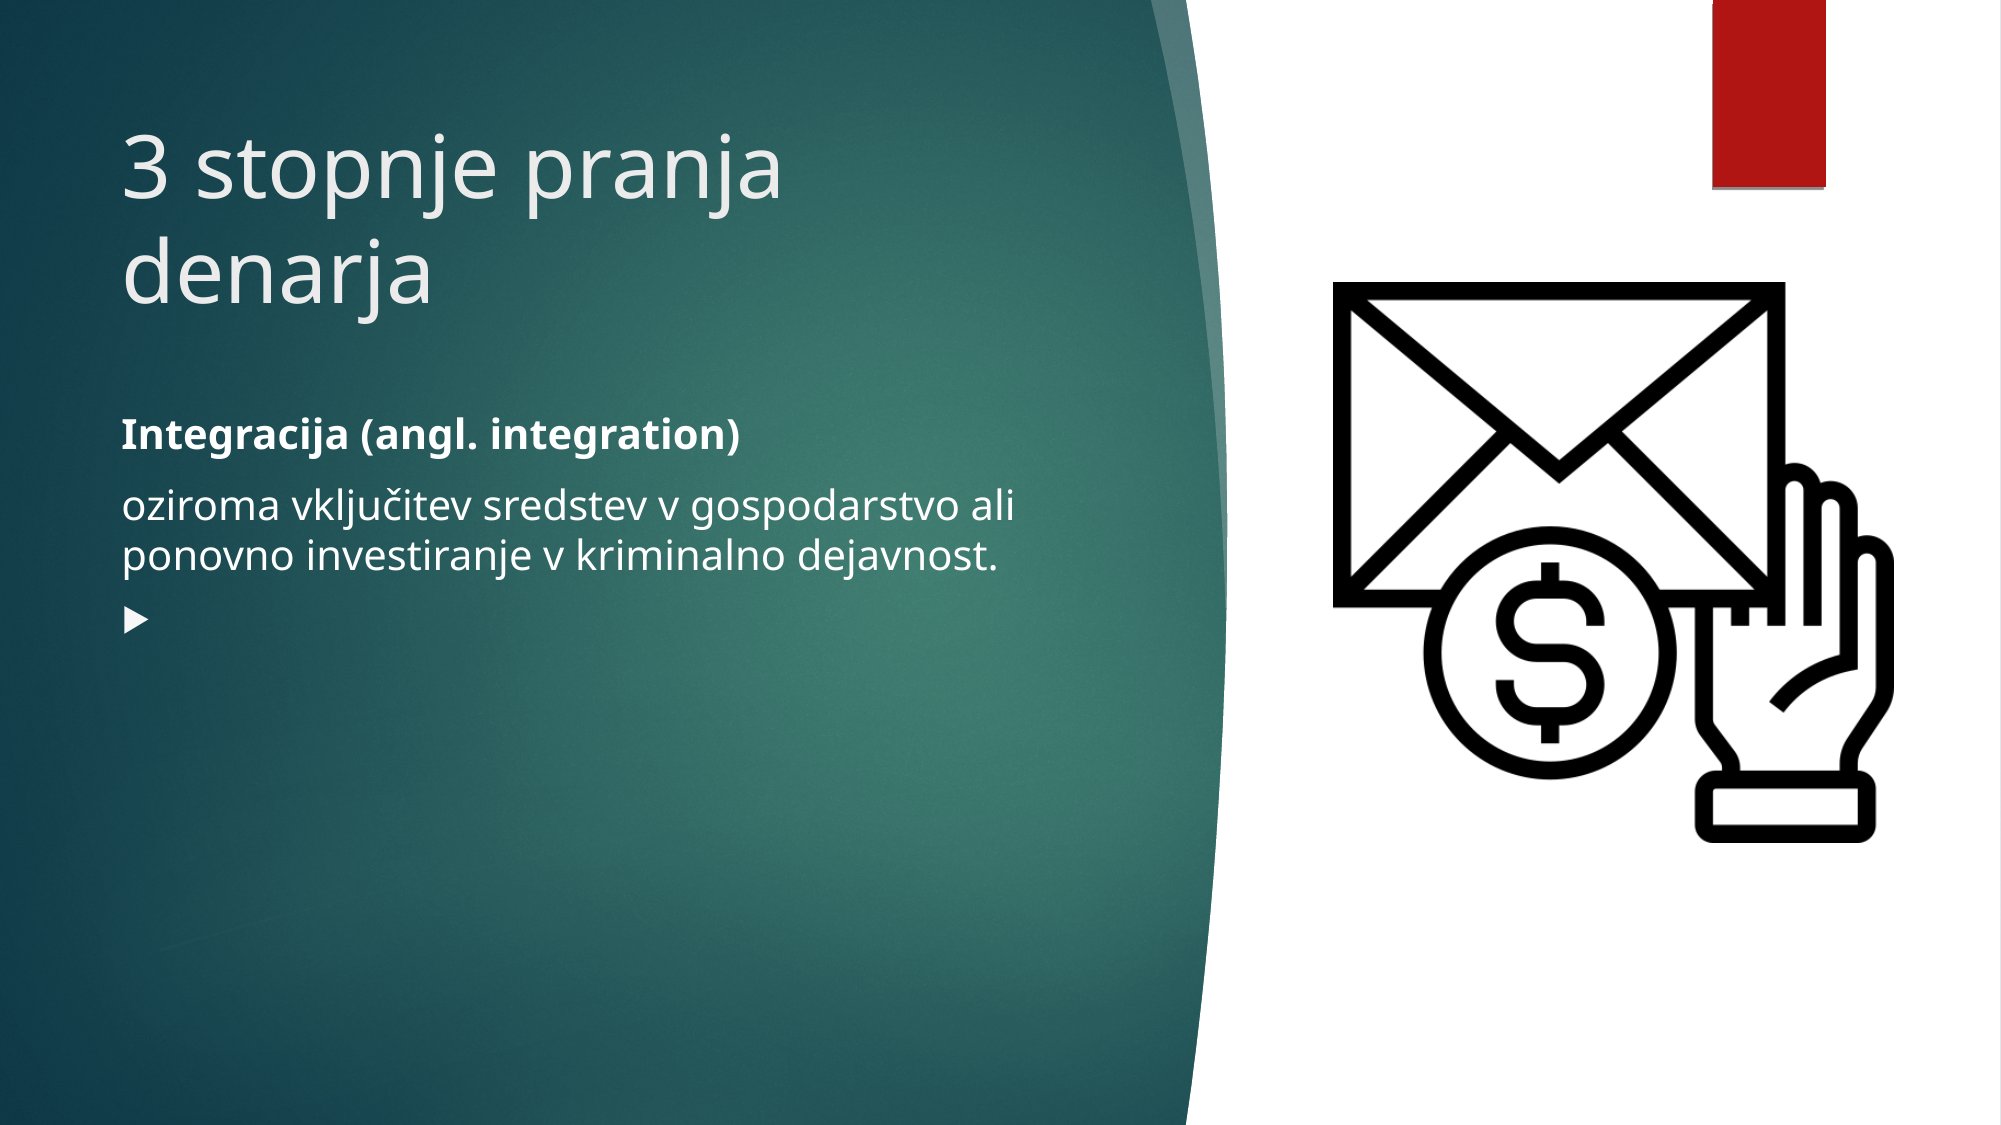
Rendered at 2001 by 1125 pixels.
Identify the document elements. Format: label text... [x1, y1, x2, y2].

title 3 stopnje pranja denarja [106, 103, 1122, 370]
text_box [0, 0, 2000, 1125]
list Integracija (angl. integration) oziroma vključitev sredstev v gospodarstvo ali ponovno investiranje v kriminalno dejavnost. [106, 399, 1122, 1021]
picture [1333, 282, 1894, 843]
